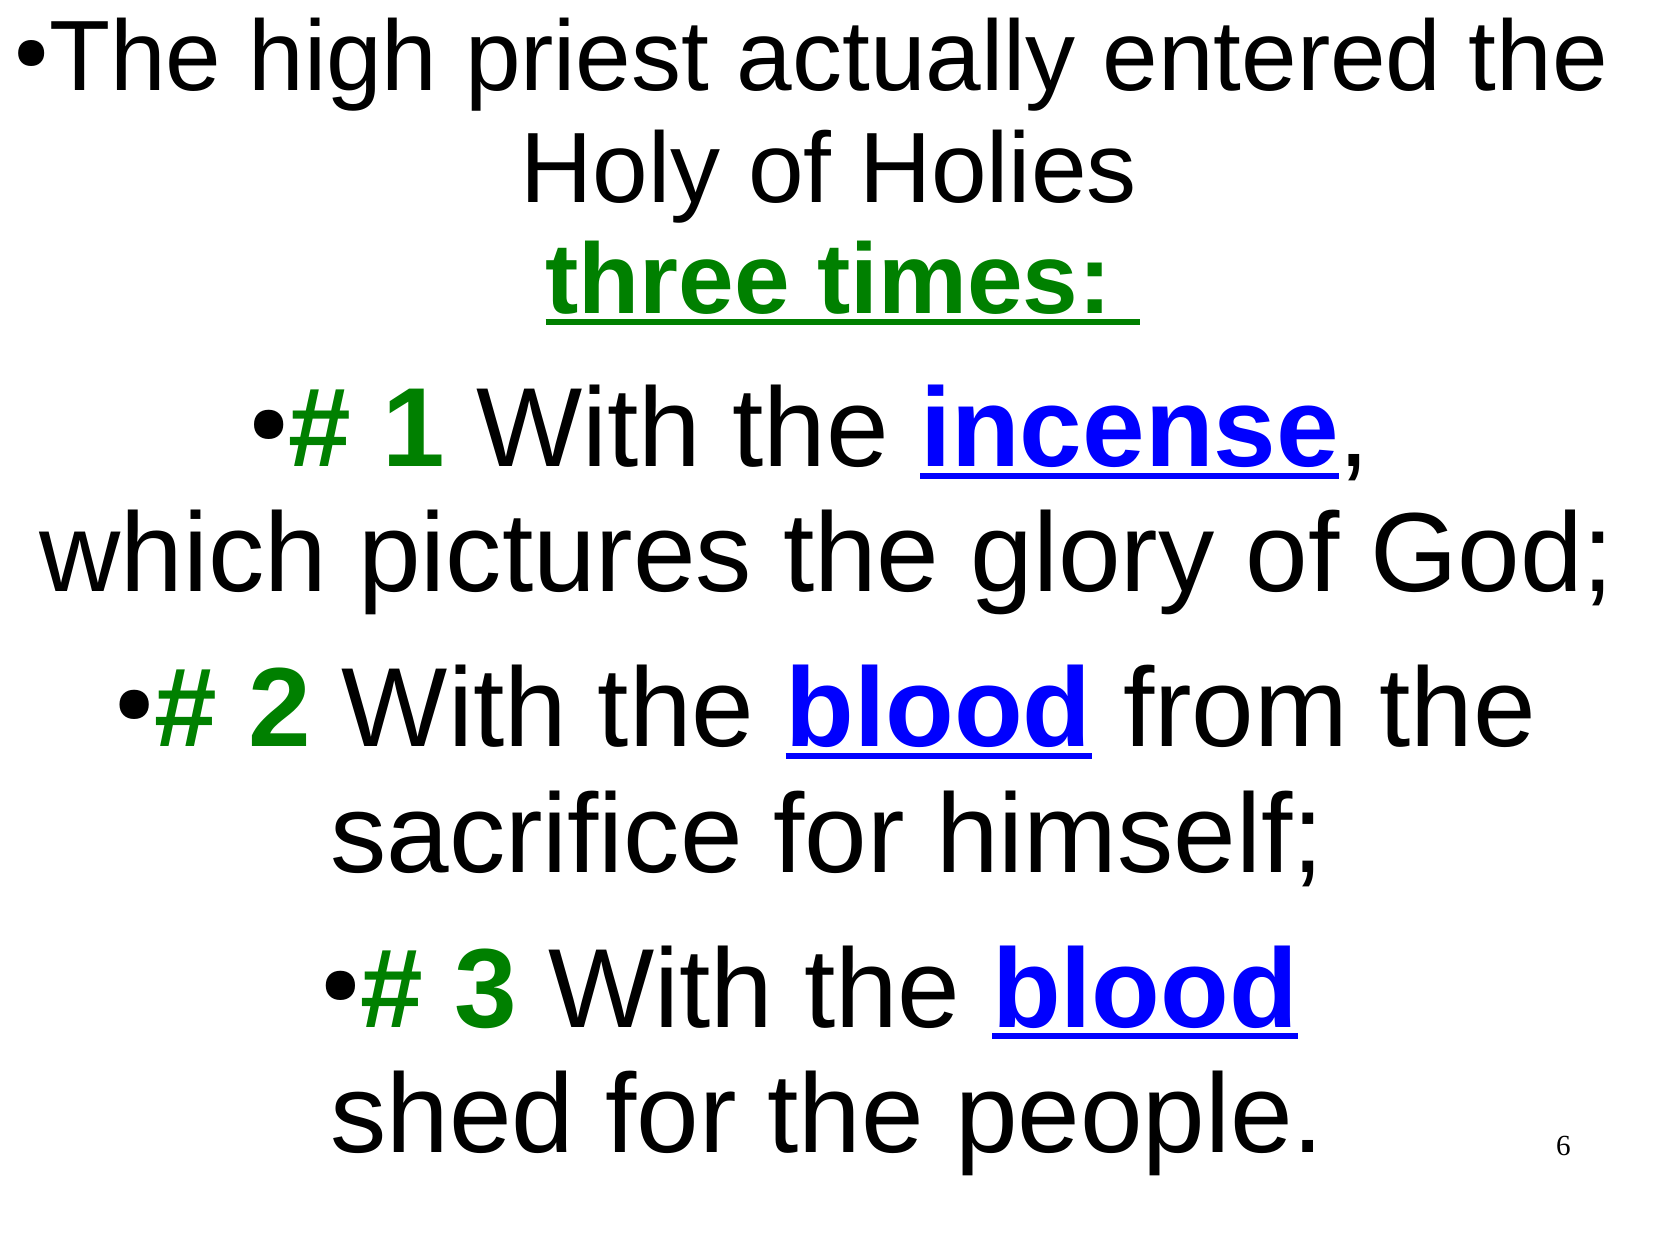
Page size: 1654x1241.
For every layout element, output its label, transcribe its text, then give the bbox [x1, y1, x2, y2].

list The high priest actually entered the Holy of Holies three times: # 1 With the incense, which pictures the glory of God; # 2 With the blood from the sacrifice for himself; # 3 With the blood shed for the people. [0, 0, 1651, 1241]
